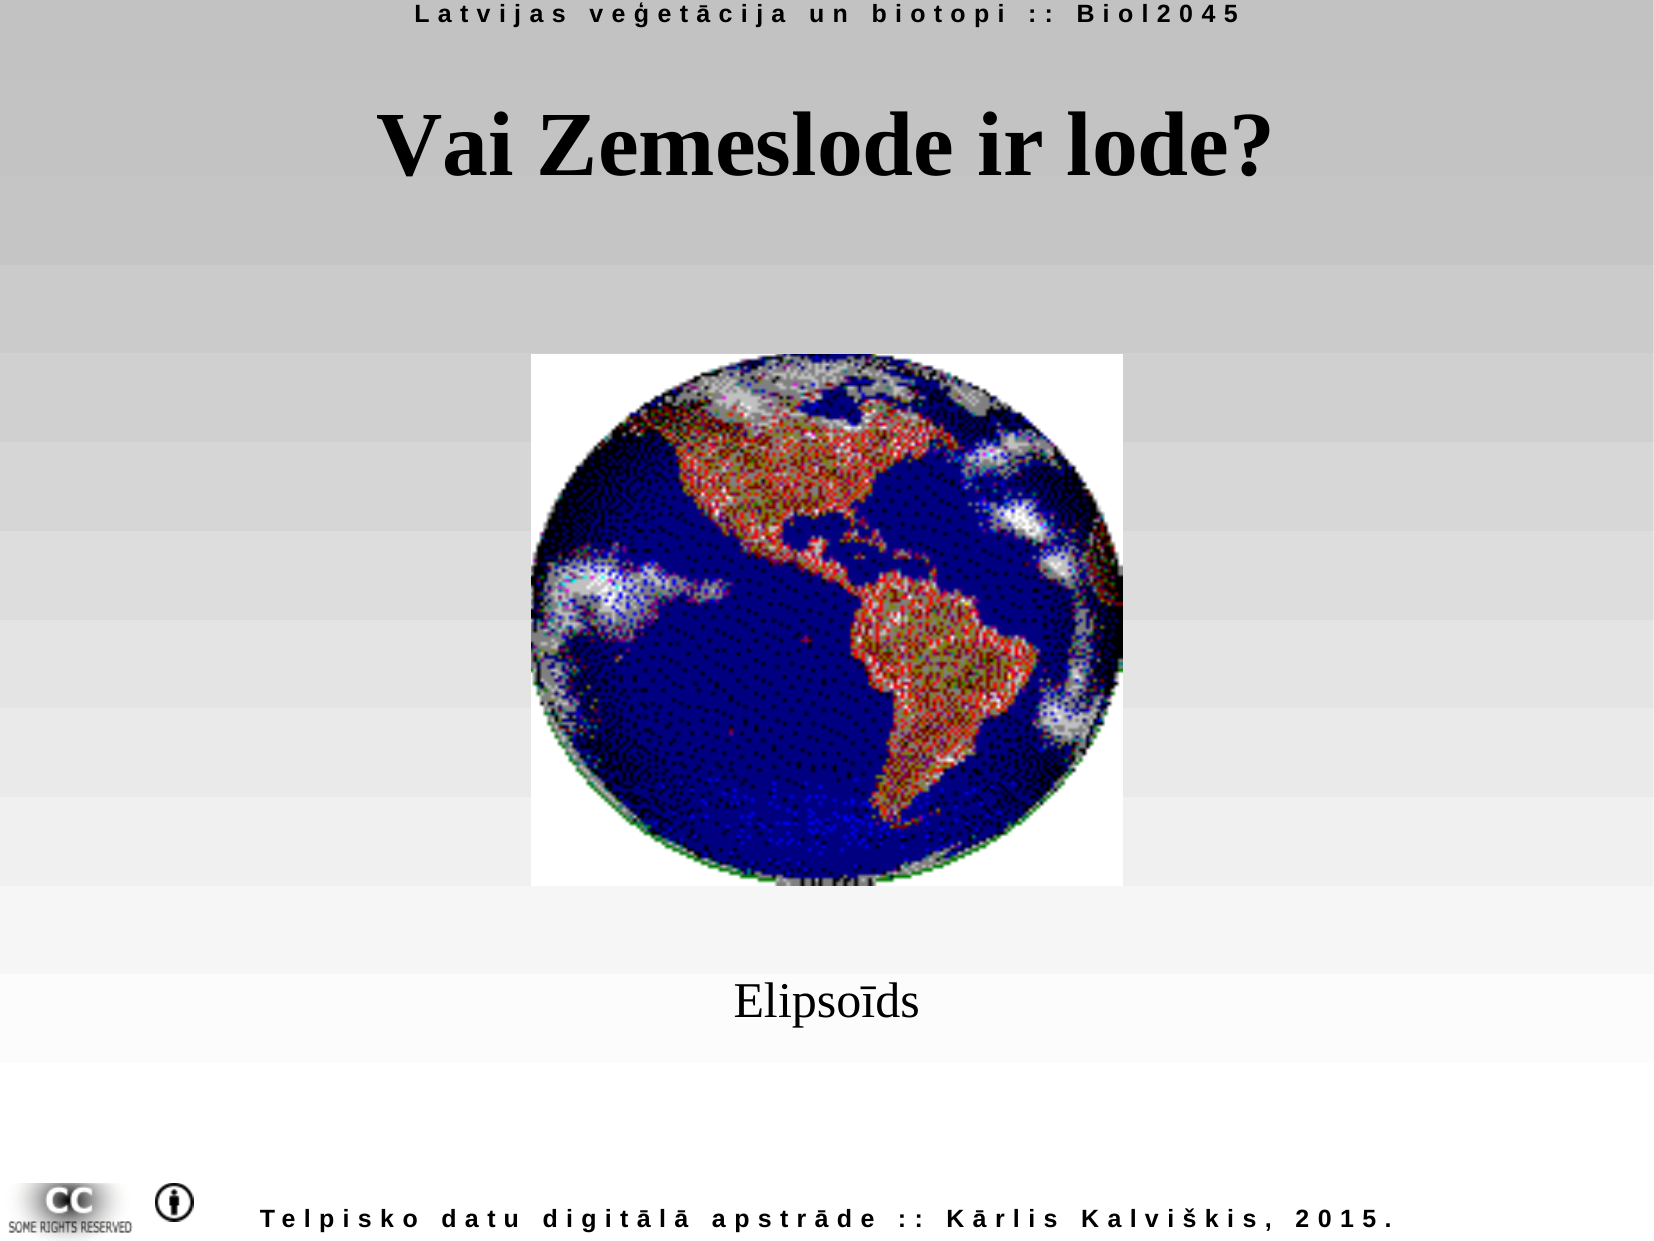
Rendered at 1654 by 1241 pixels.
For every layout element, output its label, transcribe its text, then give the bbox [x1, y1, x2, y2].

picture [0, 287, 1654, 1241]
text_box Elipsoīds [733, 972, 921, 1086]
title Vai Zemeslode ir lode? [0, 1, 1654, 287]
